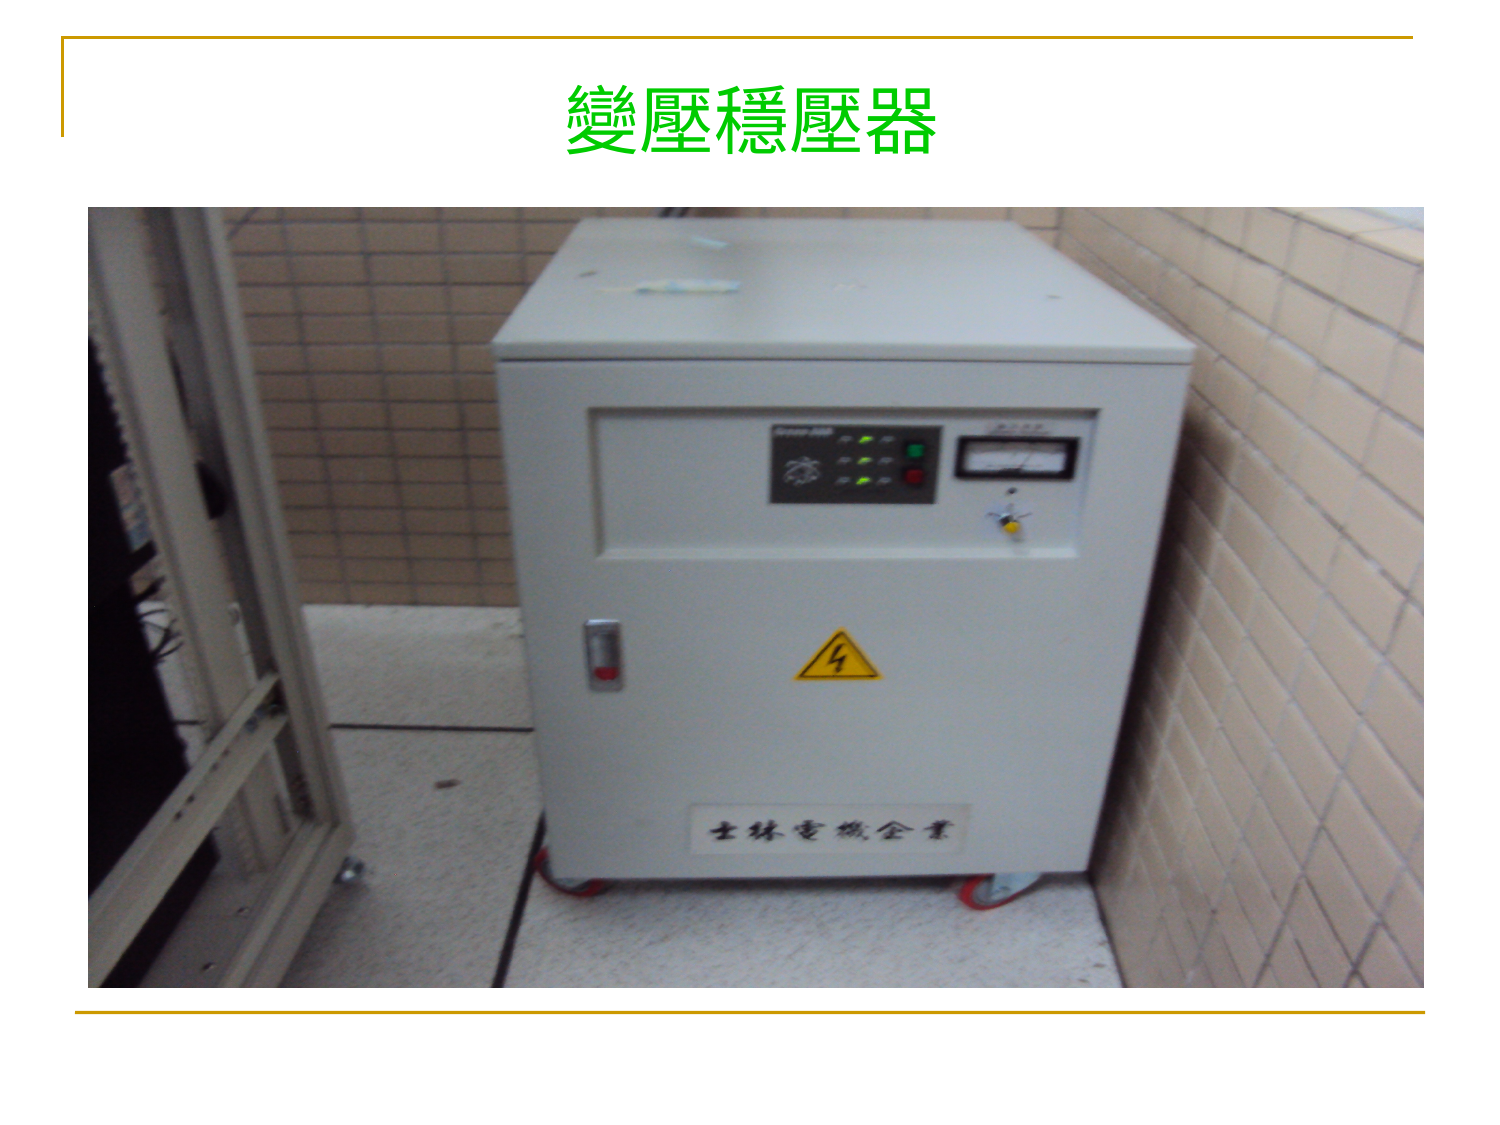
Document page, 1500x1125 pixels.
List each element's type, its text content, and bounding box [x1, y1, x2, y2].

title 變壓穩壓器 [76, 66, 1427, 182]
picture [88, 208, 1424, 988]
